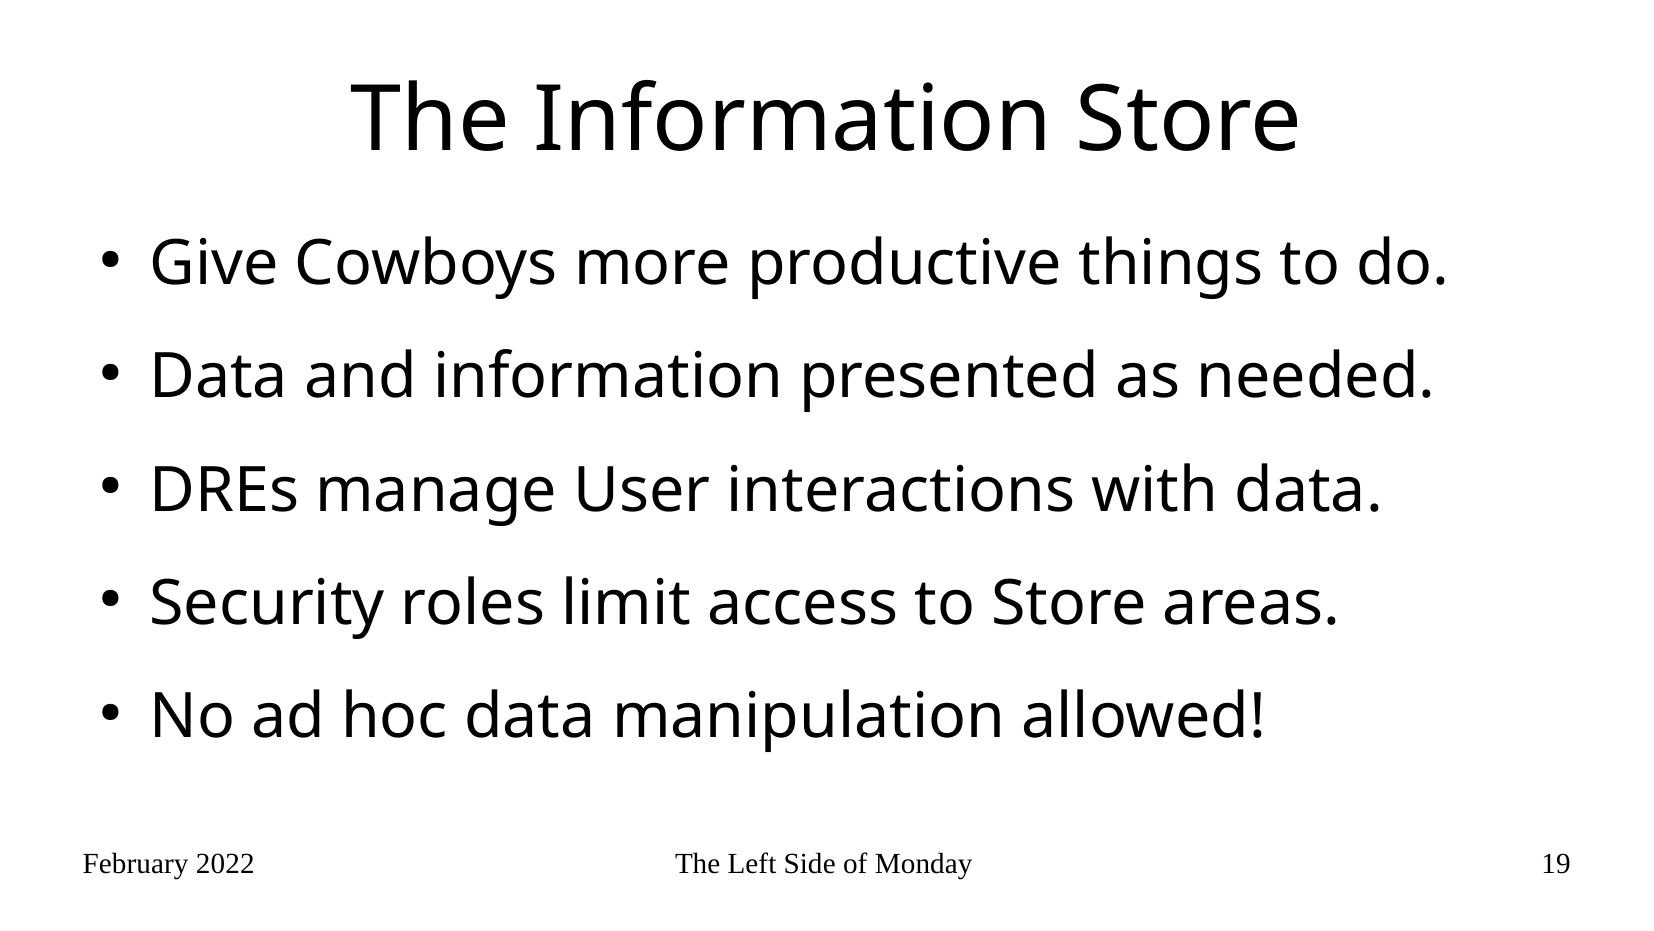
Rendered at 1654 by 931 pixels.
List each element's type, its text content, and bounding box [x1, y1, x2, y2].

list Give Cowboys more productive things to do. Data and information presented as needed. DREs manage User interactions with data. Security roles limit access to Store areas. No ad hoc data manipulation allowed! [82, 217, 1571, 758]
title The Information Store [82, 37, 1571, 193]
